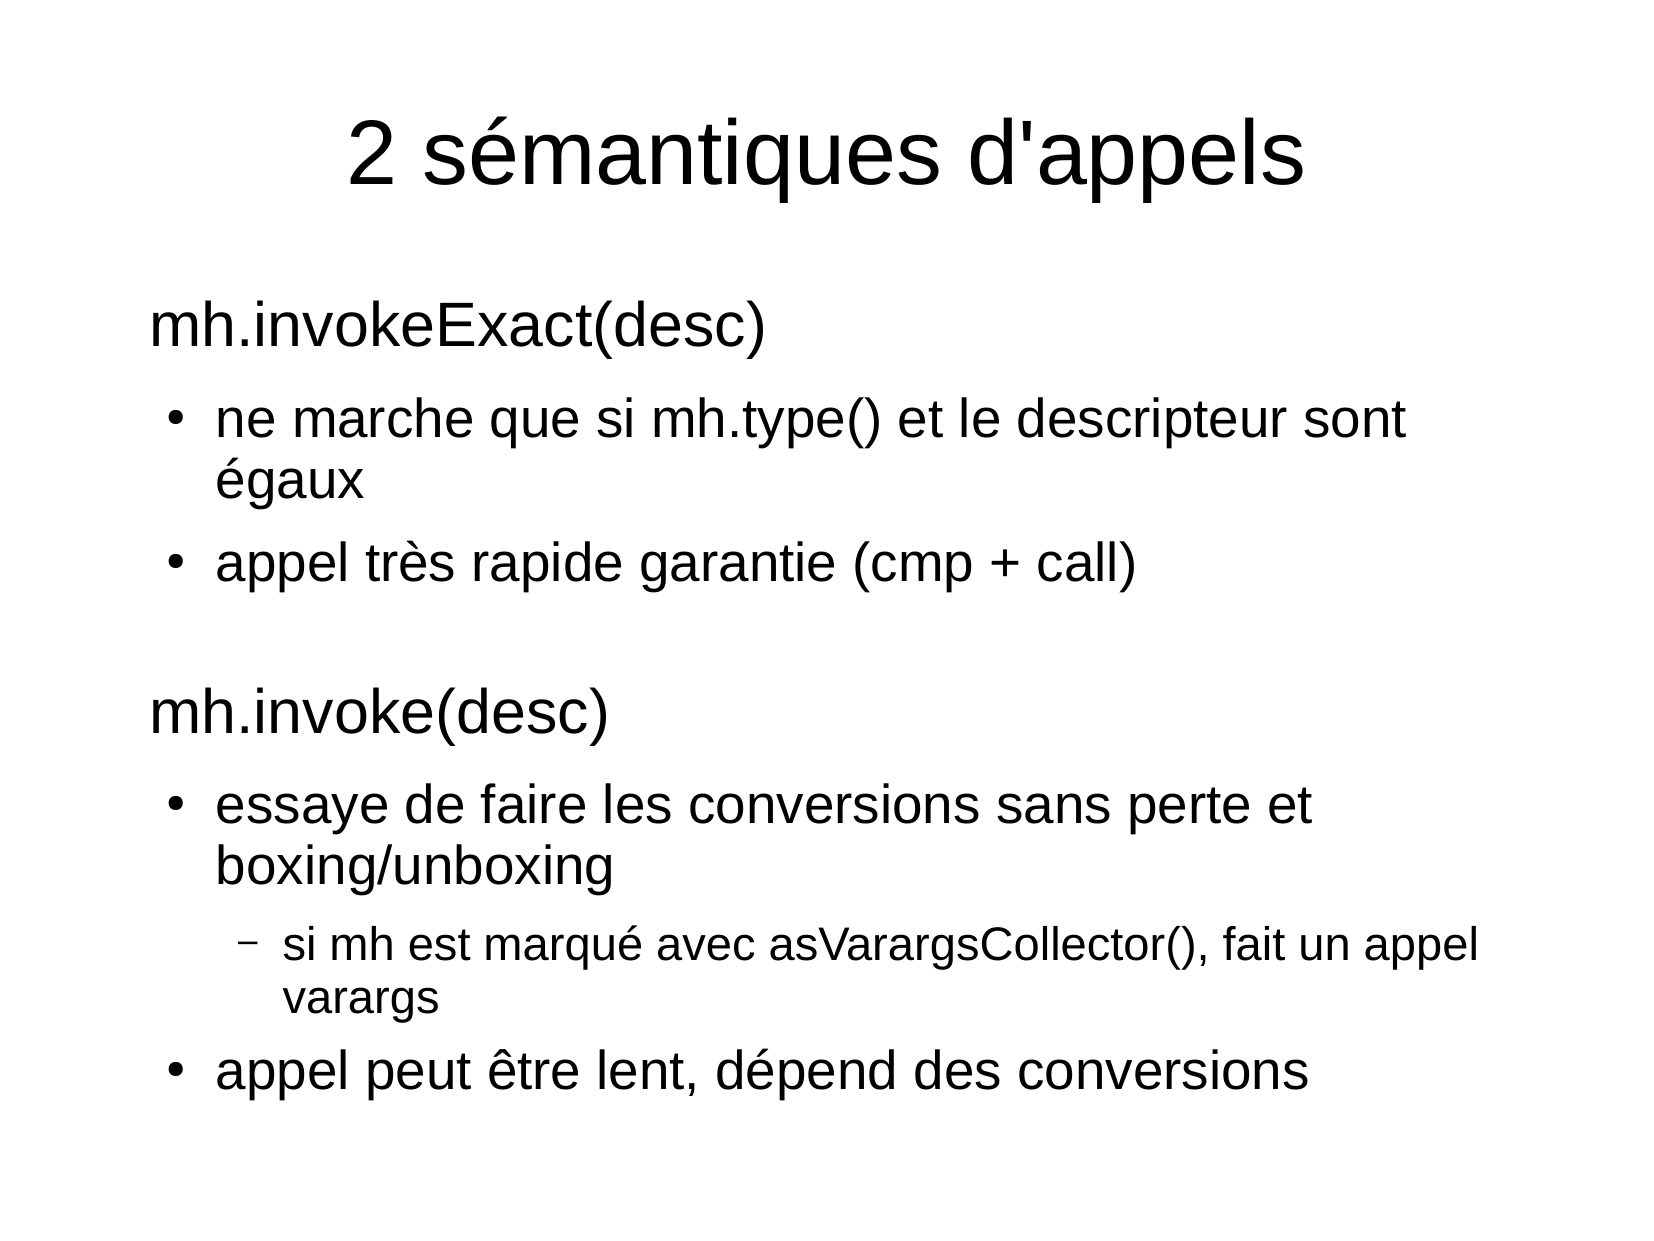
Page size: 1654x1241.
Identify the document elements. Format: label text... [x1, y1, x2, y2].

list mh.invokeExact(desc) ne marche que si mh.type() et le descripteur sont égaux appel très rapide garantie (cmp + call) mh.invoke(desc) essaye de faire les conversions sans perte et boxing/unboxing si mh est marqué avec asVarargsCollector(), fait un appel varargs appel peut être lent, dépend des conversions [82, 290, 1571, 1109]
title 2 sémantiques d'appels [82, 49, 1571, 257]
